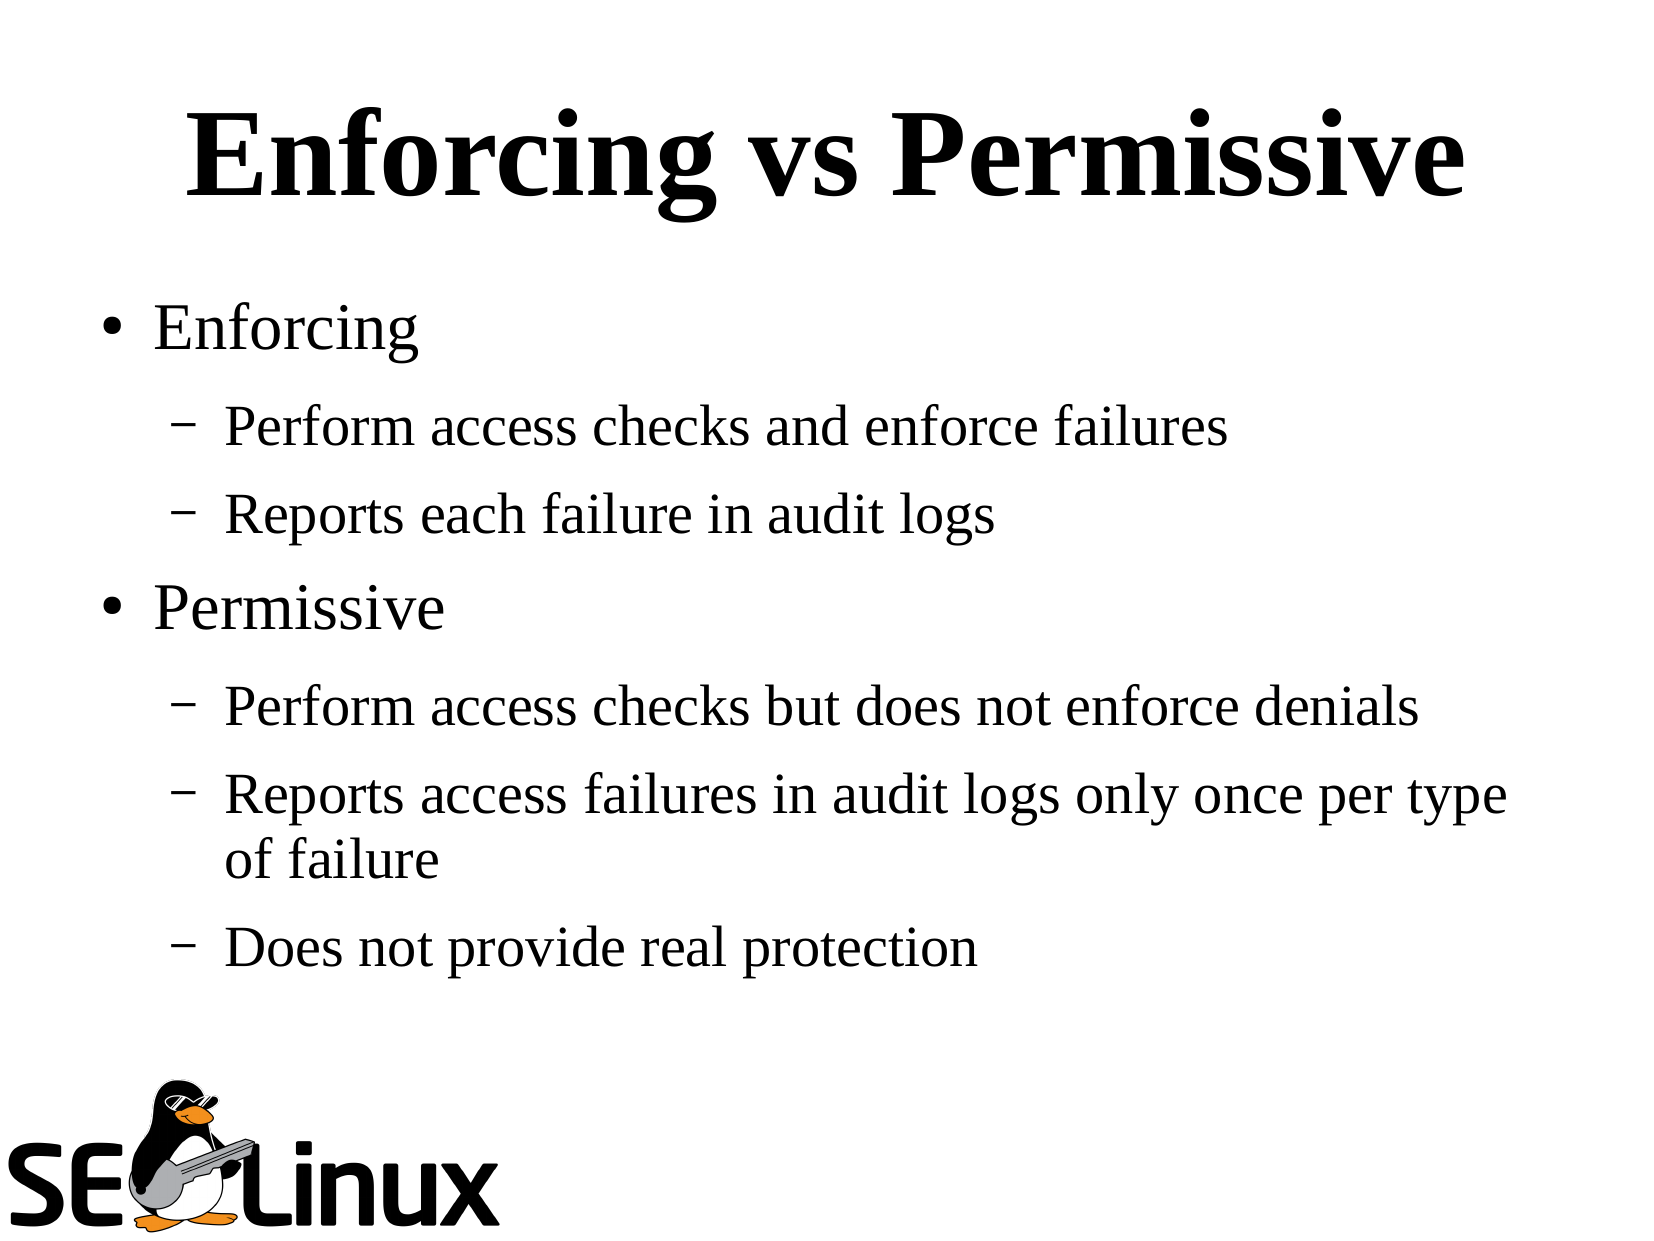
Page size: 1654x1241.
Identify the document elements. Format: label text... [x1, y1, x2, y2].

list Enforcing Perform access checks and enforce failures Reports each failure in audit logs Permissive Perform access checks but does not enforce denials Reports access failures in audit logs only once per type of failure Does not provide real protection [82, 290, 1571, 1010]
title Enforcing vs Permissive [82, 49, 1571, 257]
picture [0, 919, 526, 1241]
